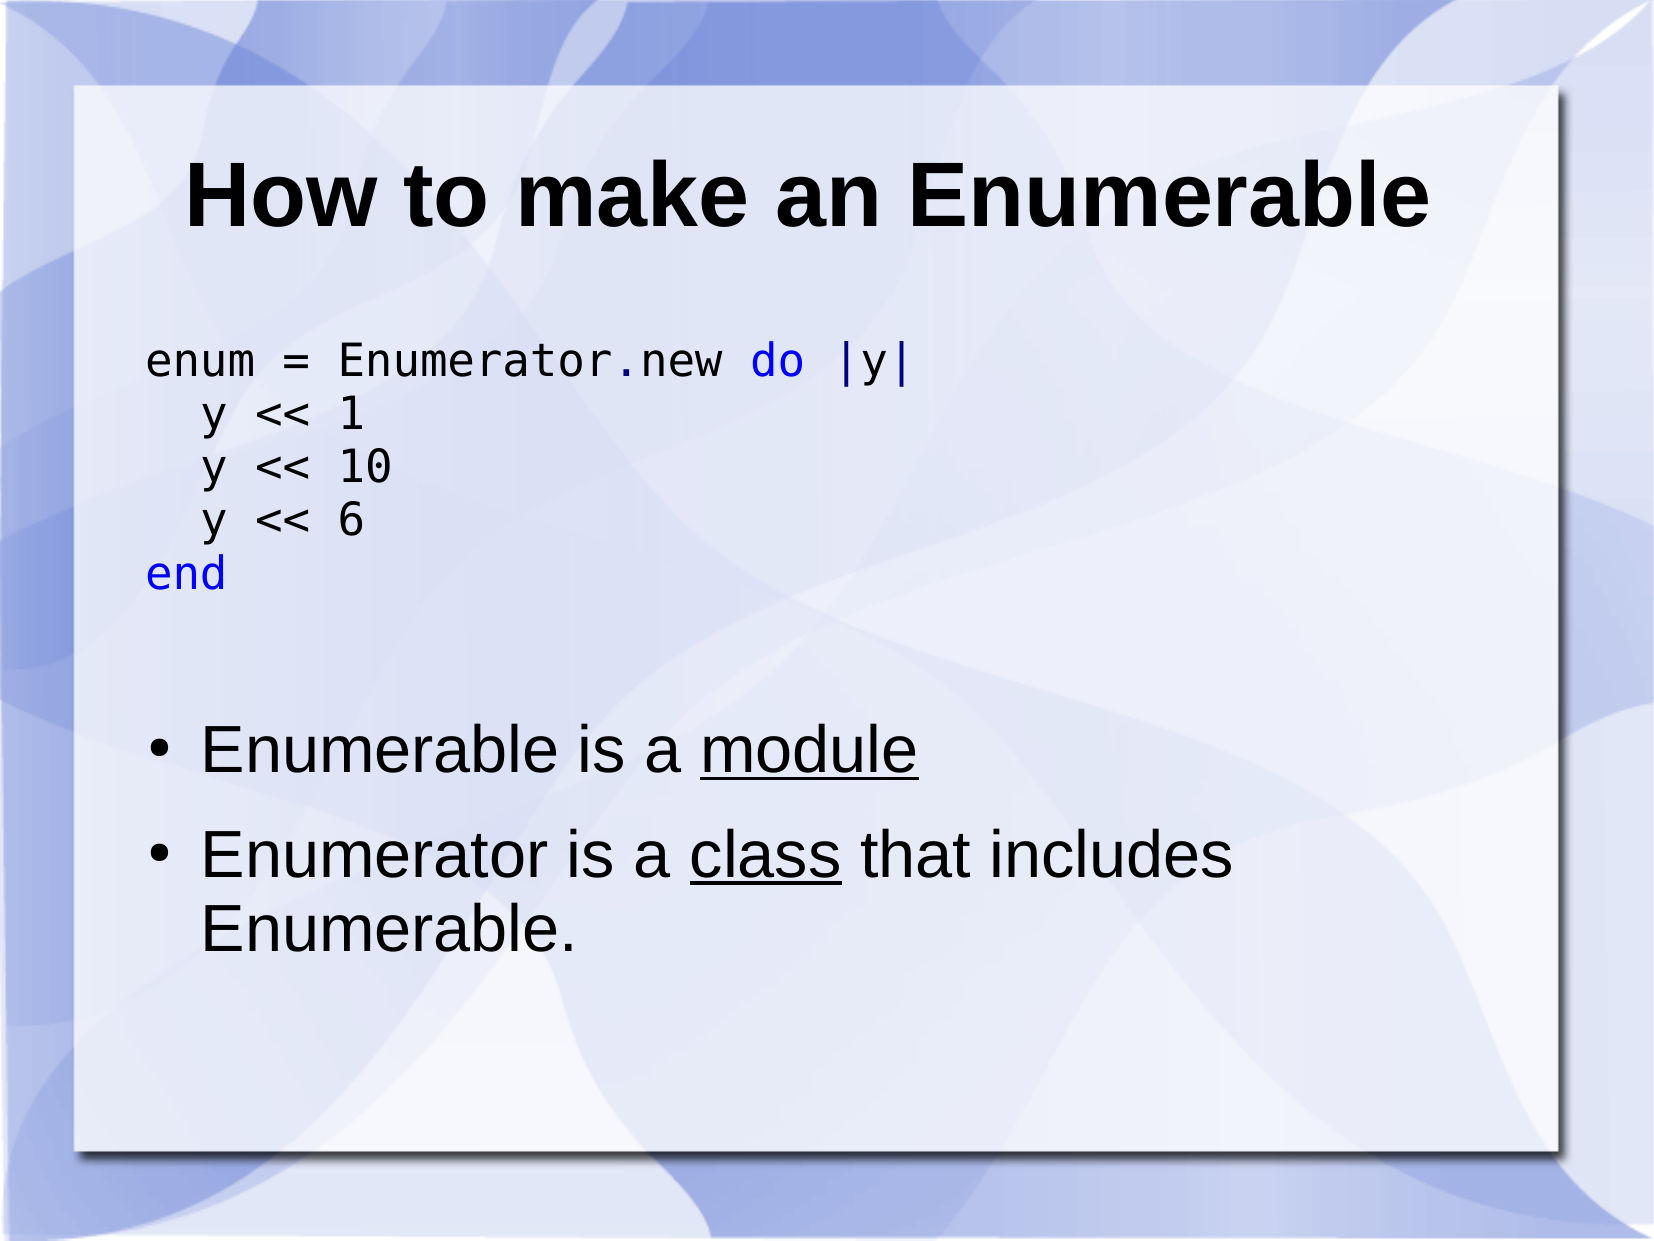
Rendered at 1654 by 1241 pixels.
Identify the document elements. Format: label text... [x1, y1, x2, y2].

title How to make an Enumerable [82, 90, 1536, 298]
text_box enum = Enumerator.new do |y| y << 1 y << 10 y << 6 end [145, 333, 1501, 601]
list Enumerable is a module Enumerator is a class that includes Enumerable. [129, 712, 1489, 1144]
picture [0, 0, 1654, 1241]
